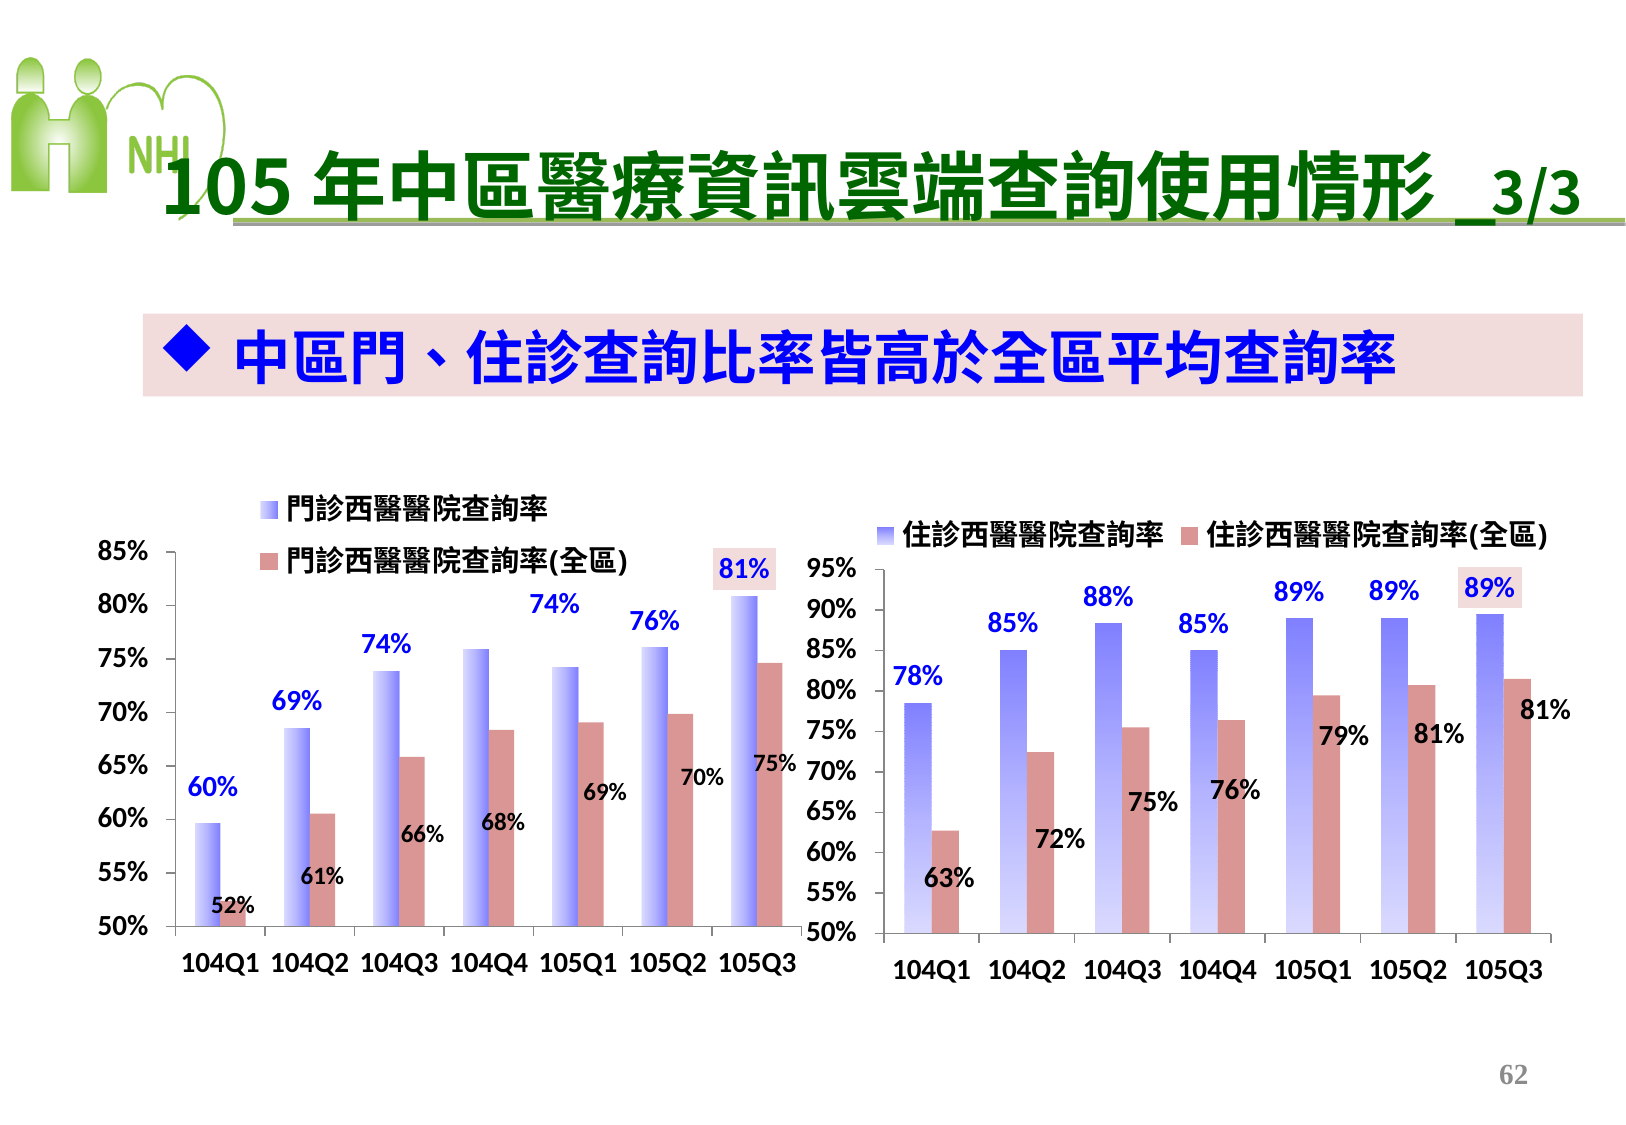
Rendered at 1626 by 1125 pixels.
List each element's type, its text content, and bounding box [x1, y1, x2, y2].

slide_number <編號> [1164, 1042, 1544, 1103]
picture [94, 481, 1589, 1004]
picture [0, 42, 233, 233]
text_box 中區門、住診查詢比率皆高於全區平均查詢率 [142, 313, 1583, 397]
title 105年中區醫療資訊雲端查詢使用情形_3/3 [139, 101, 1604, 268]
text_box [37, 432, 1588, 1125]
